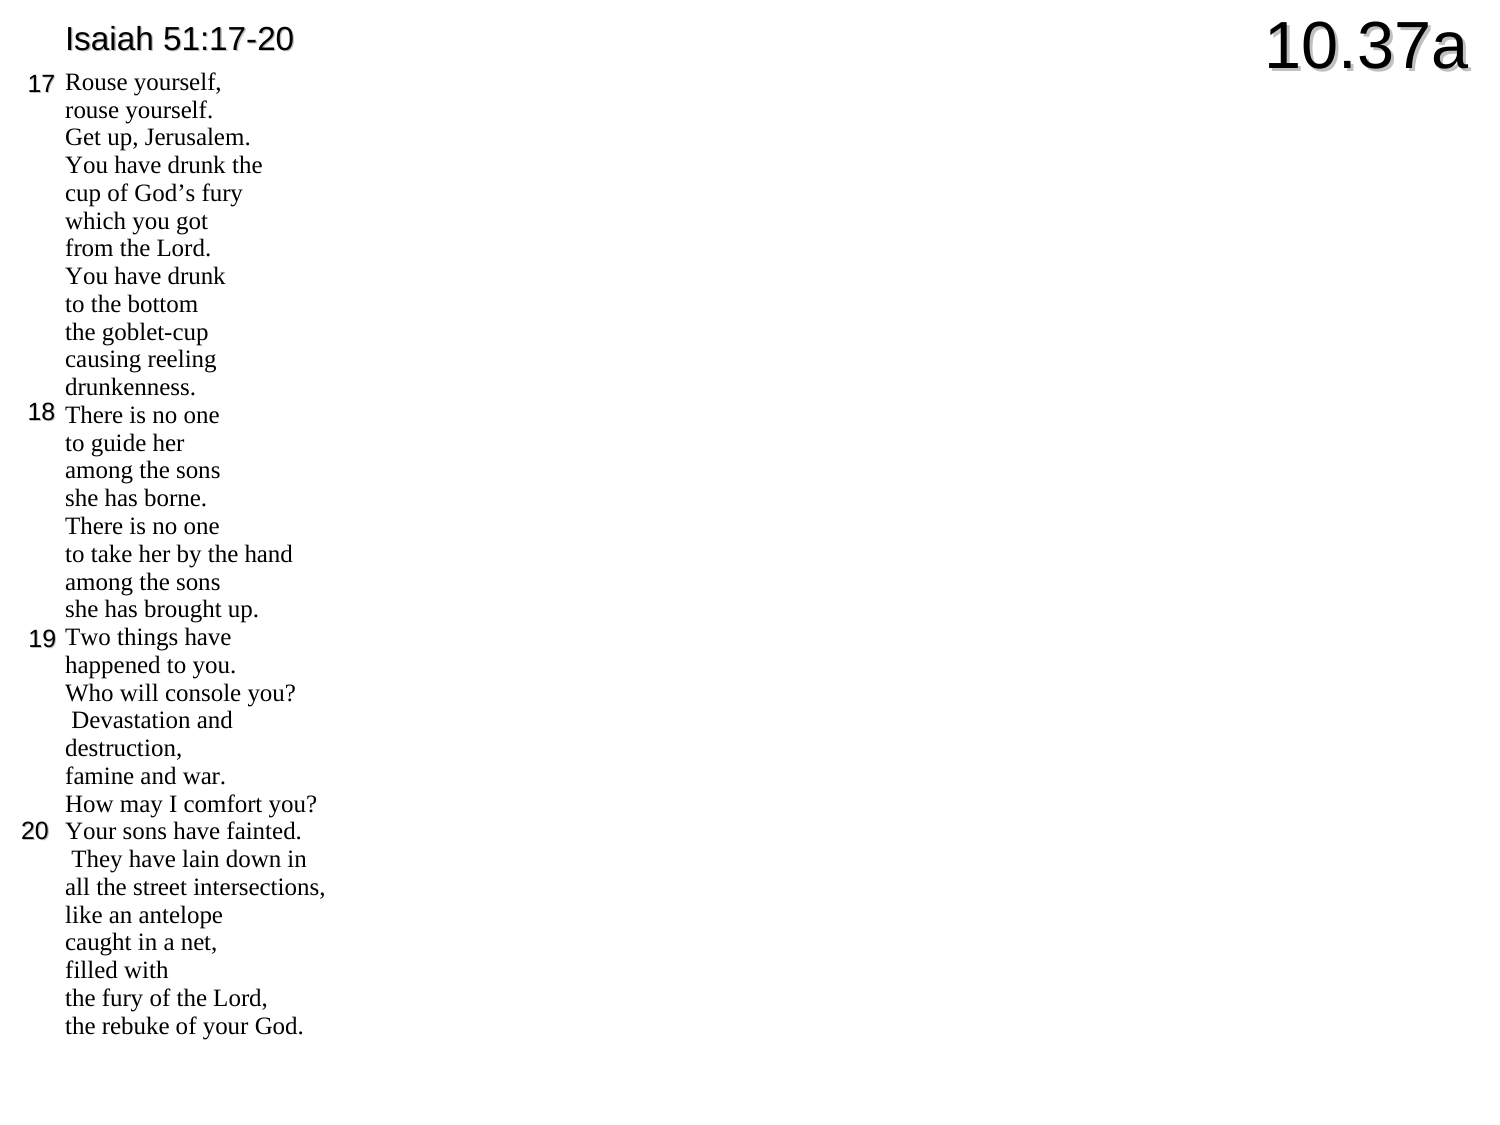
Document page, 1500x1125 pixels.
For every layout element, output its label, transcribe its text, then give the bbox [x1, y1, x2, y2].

text_box Isaiah 51:17-20 [49, 12, 363, 65]
text_box 20 [5, 809, 94, 853]
text_box Rouse yourself, rouse yourself. Get up, Jerusalem. You have drunk the cup of God’s fury which you got from the Lord. You have drunk to the bottom the goblet-cup causing reeling drunkenness. There is no one to guide her among the sons she has borne. There is no one to take her by the hand among the sons she has brought up. Two things have happened to you. Who will console you? Devastation and destruction, famine and war. How may I comfort you? Your sons have fainted. They have lain down in all the street intersections, like an antelope caught in a net, filled with the fury of the Lord, the rebuke of your God. [50, 65, 351, 1048]
text_box 10.37a [1249, 0, 1500, 91]
text_box 19 [13, 617, 101, 661]
text_box 18 [12, 389, 100, 434]
text_box 17 [12, 62, 100, 106]
